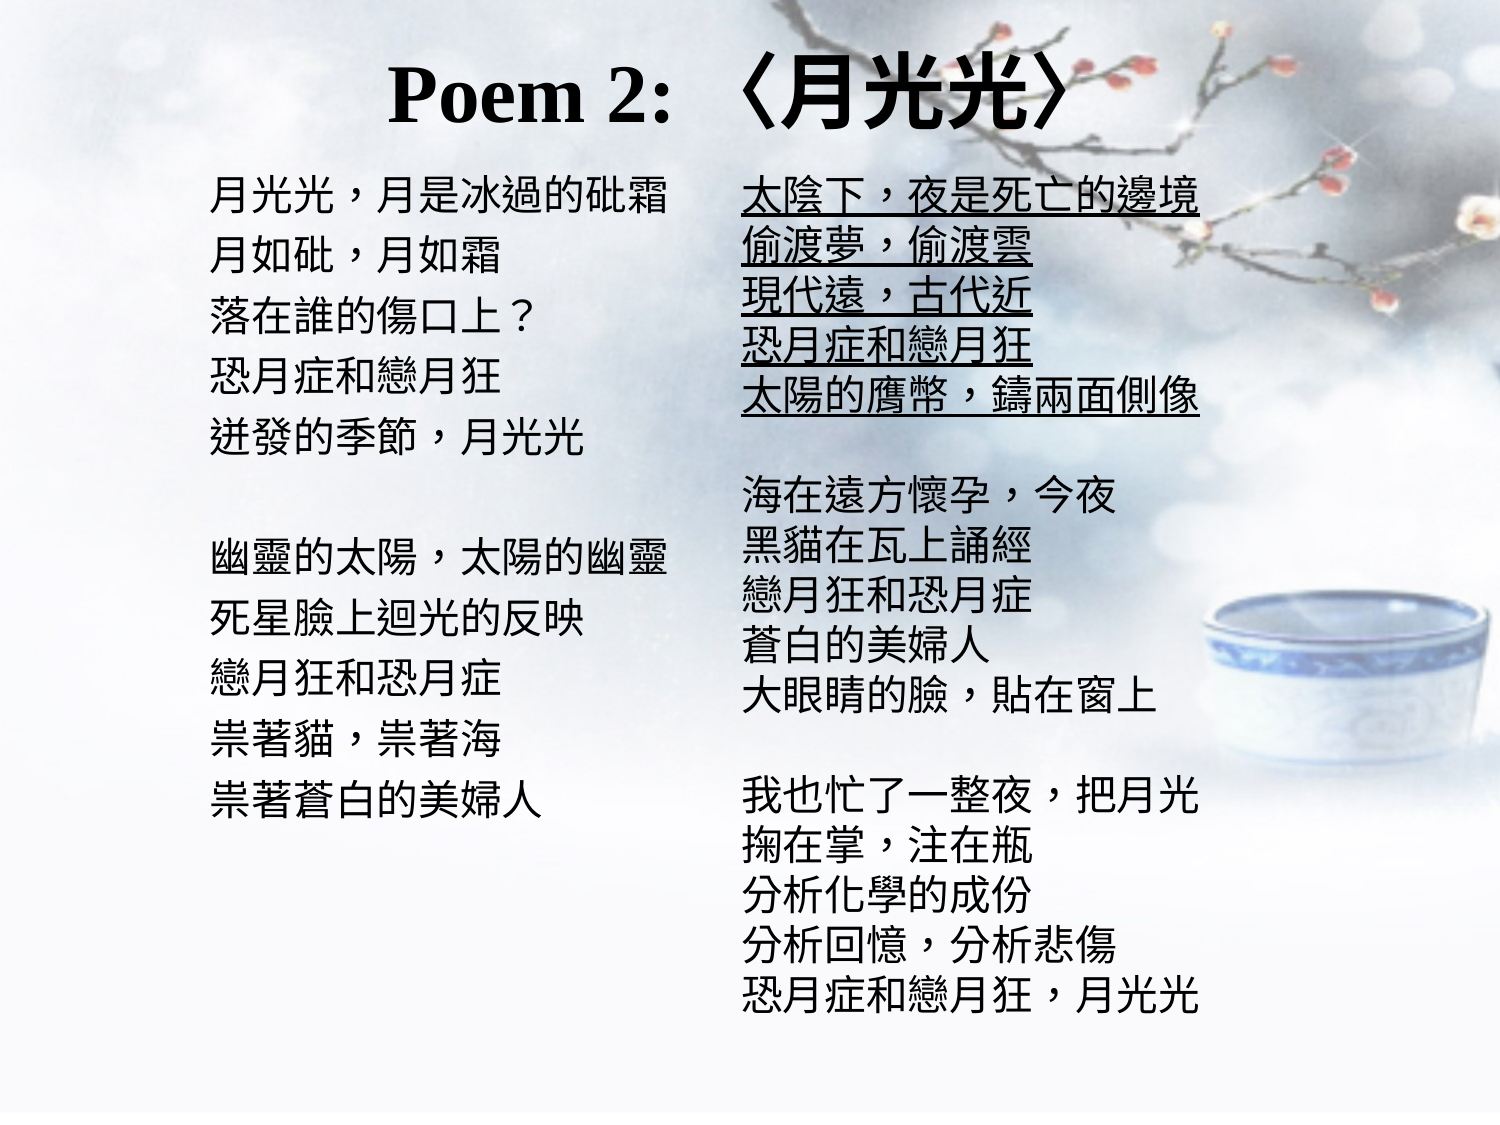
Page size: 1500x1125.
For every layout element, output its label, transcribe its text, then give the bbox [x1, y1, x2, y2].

list 月光光，月是冰過的砒霜 月如砒，月如霜 落在誰的傷口上？ 恐月症和戀月狂 迸發的季節，月光光 幽靈的太陽，太陽的幽靈 死星臉上迴光的反映 戀月狂和恐月症 祟著貓，祟著海 祟著蒼白的美婦人 [194, 160, 739, 1083]
picture [0, 0, 1500, 1125]
title Poem 2:〈月光光〉 [75, 45, 1426, 233]
text_box 太陰下，夜是死亡的邊境 偷渡夢，偷渡雲 現代遠，古代近 恐月症和戀月狂 太陽的膺幣，鑄兩面側像 海在遠方懷孕，今夜 黑貓在瓦上誦經 戀月狂和恐月症 蒼白的美婦人 大眼睛的臉，貼在窗上 我也忙了一整夜，把月光 掬在掌，注在瓶 分析化學的成份 分析回憶，分析悲傷 恐月症和戀月狂，月光光 [726, 160, 1500, 1077]
